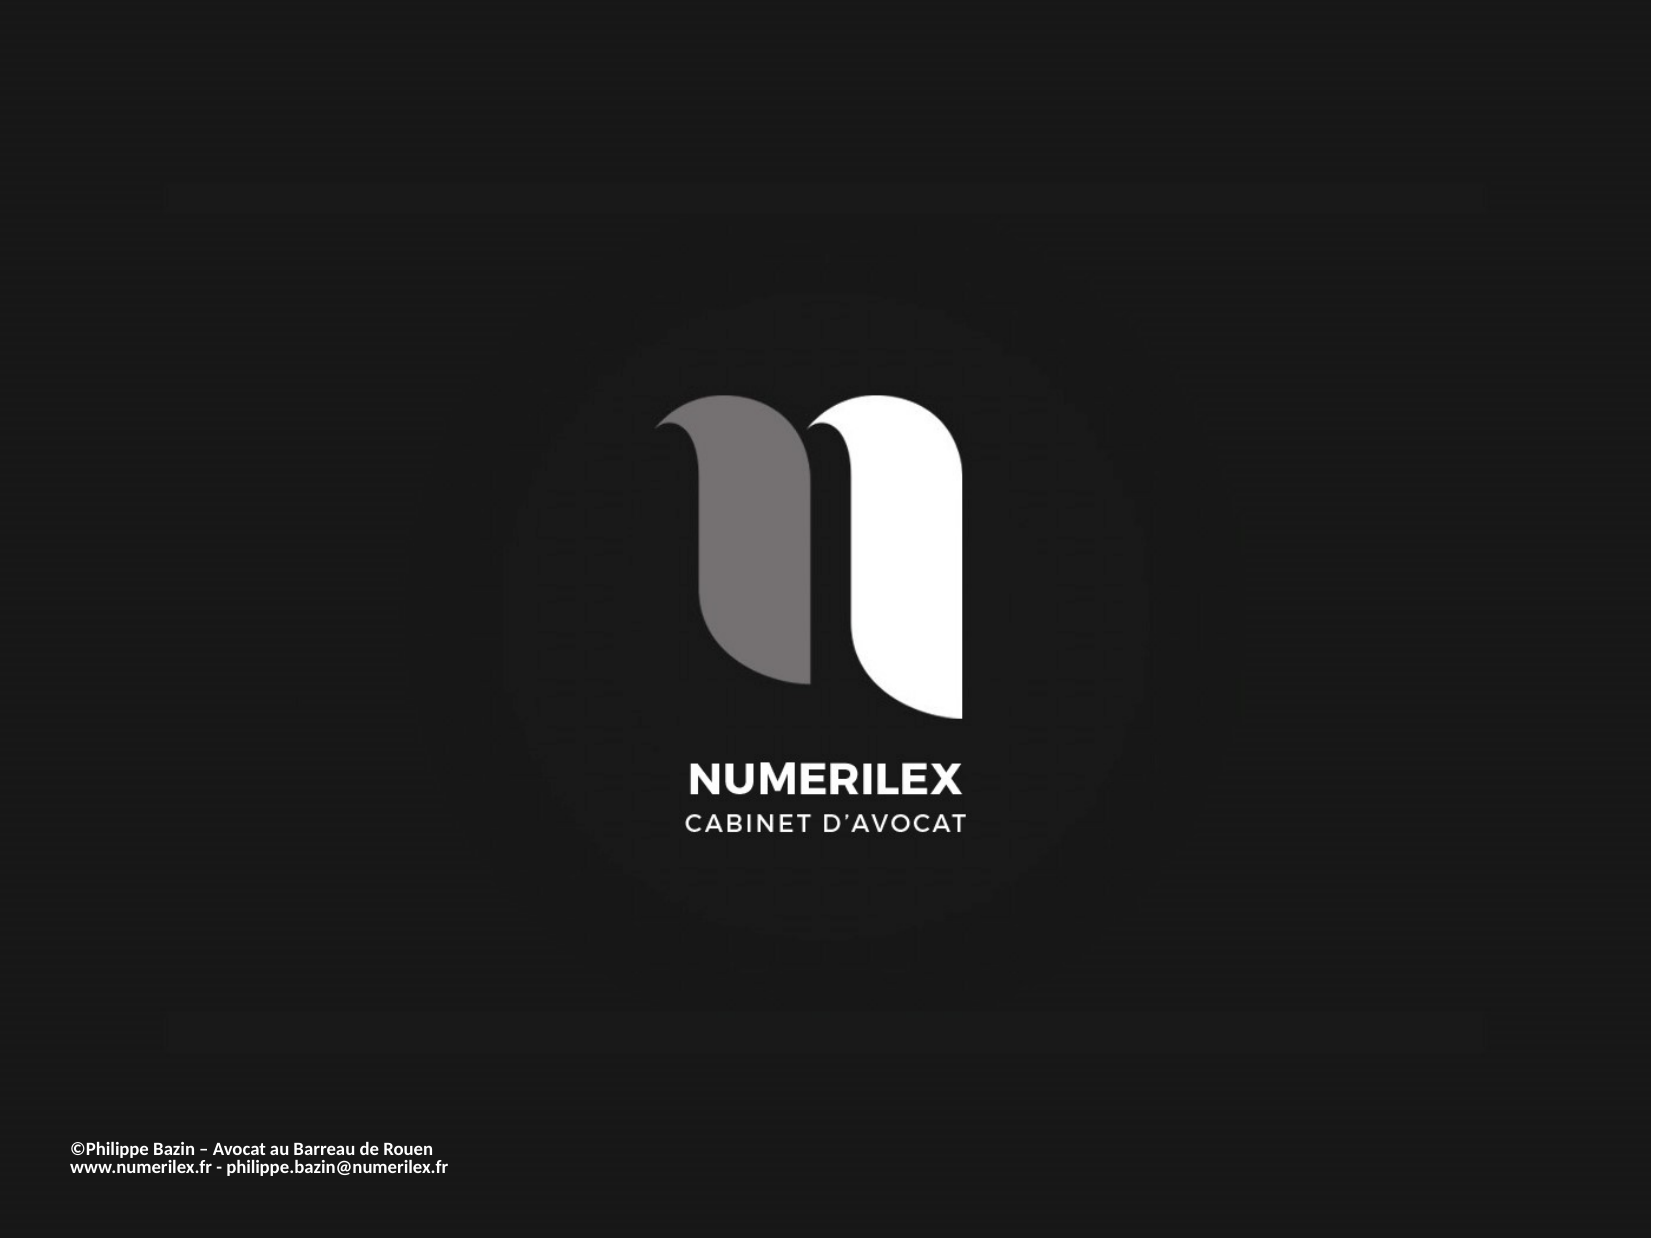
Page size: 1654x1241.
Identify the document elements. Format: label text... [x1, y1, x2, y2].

picture [0, 0, 1651, 1238]
text_box ©Philippe Bazin – Avocat au Barreau de Rouen www.numerilex.fr - philippe.bazin@numerilex.fr [55, 1133, 525, 1218]
